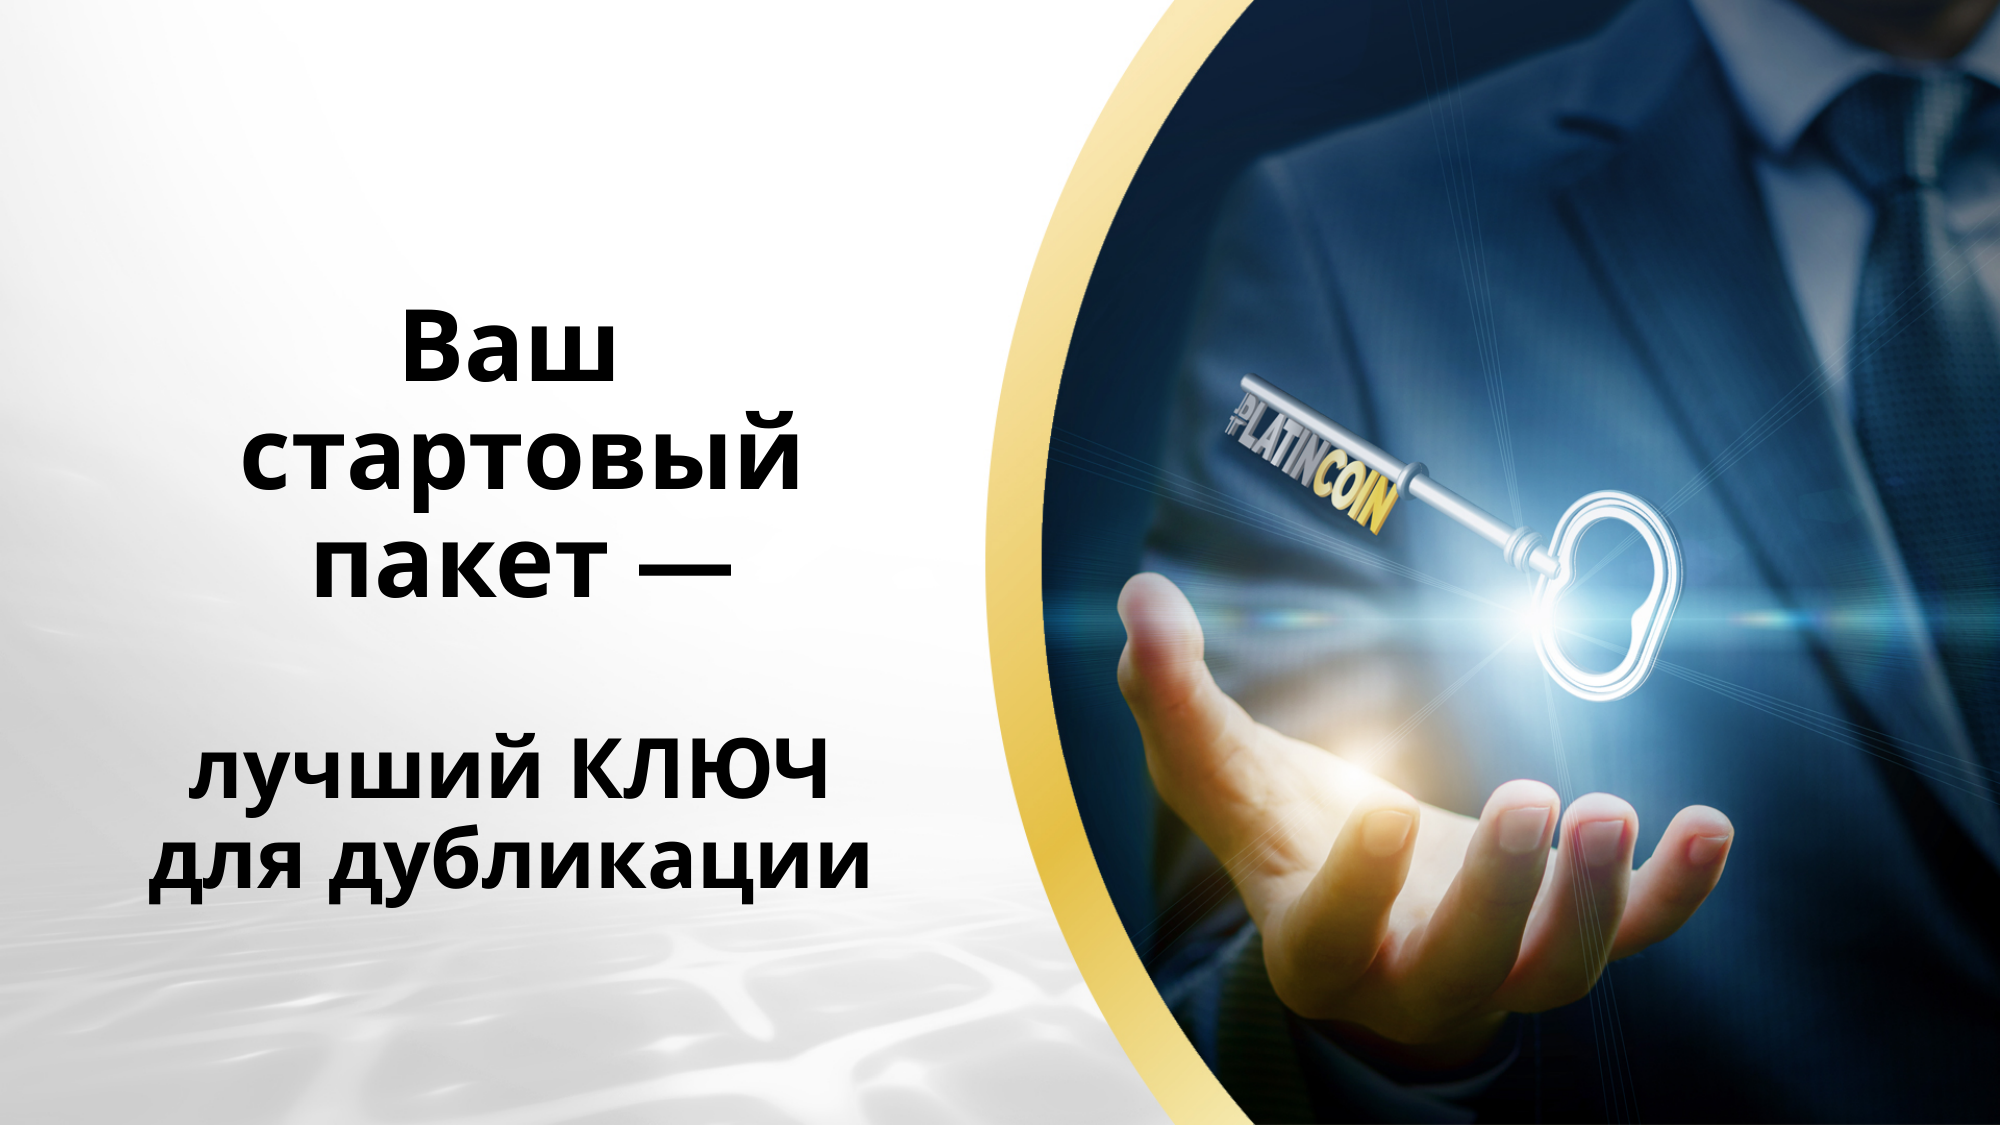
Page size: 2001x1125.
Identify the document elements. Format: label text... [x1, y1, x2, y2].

picture [0, 0, 2000, 1125]
text_box Ваш стартовый пакет — лучший КЛЮЧ для дубликации [33, 295, 1013, 907]
